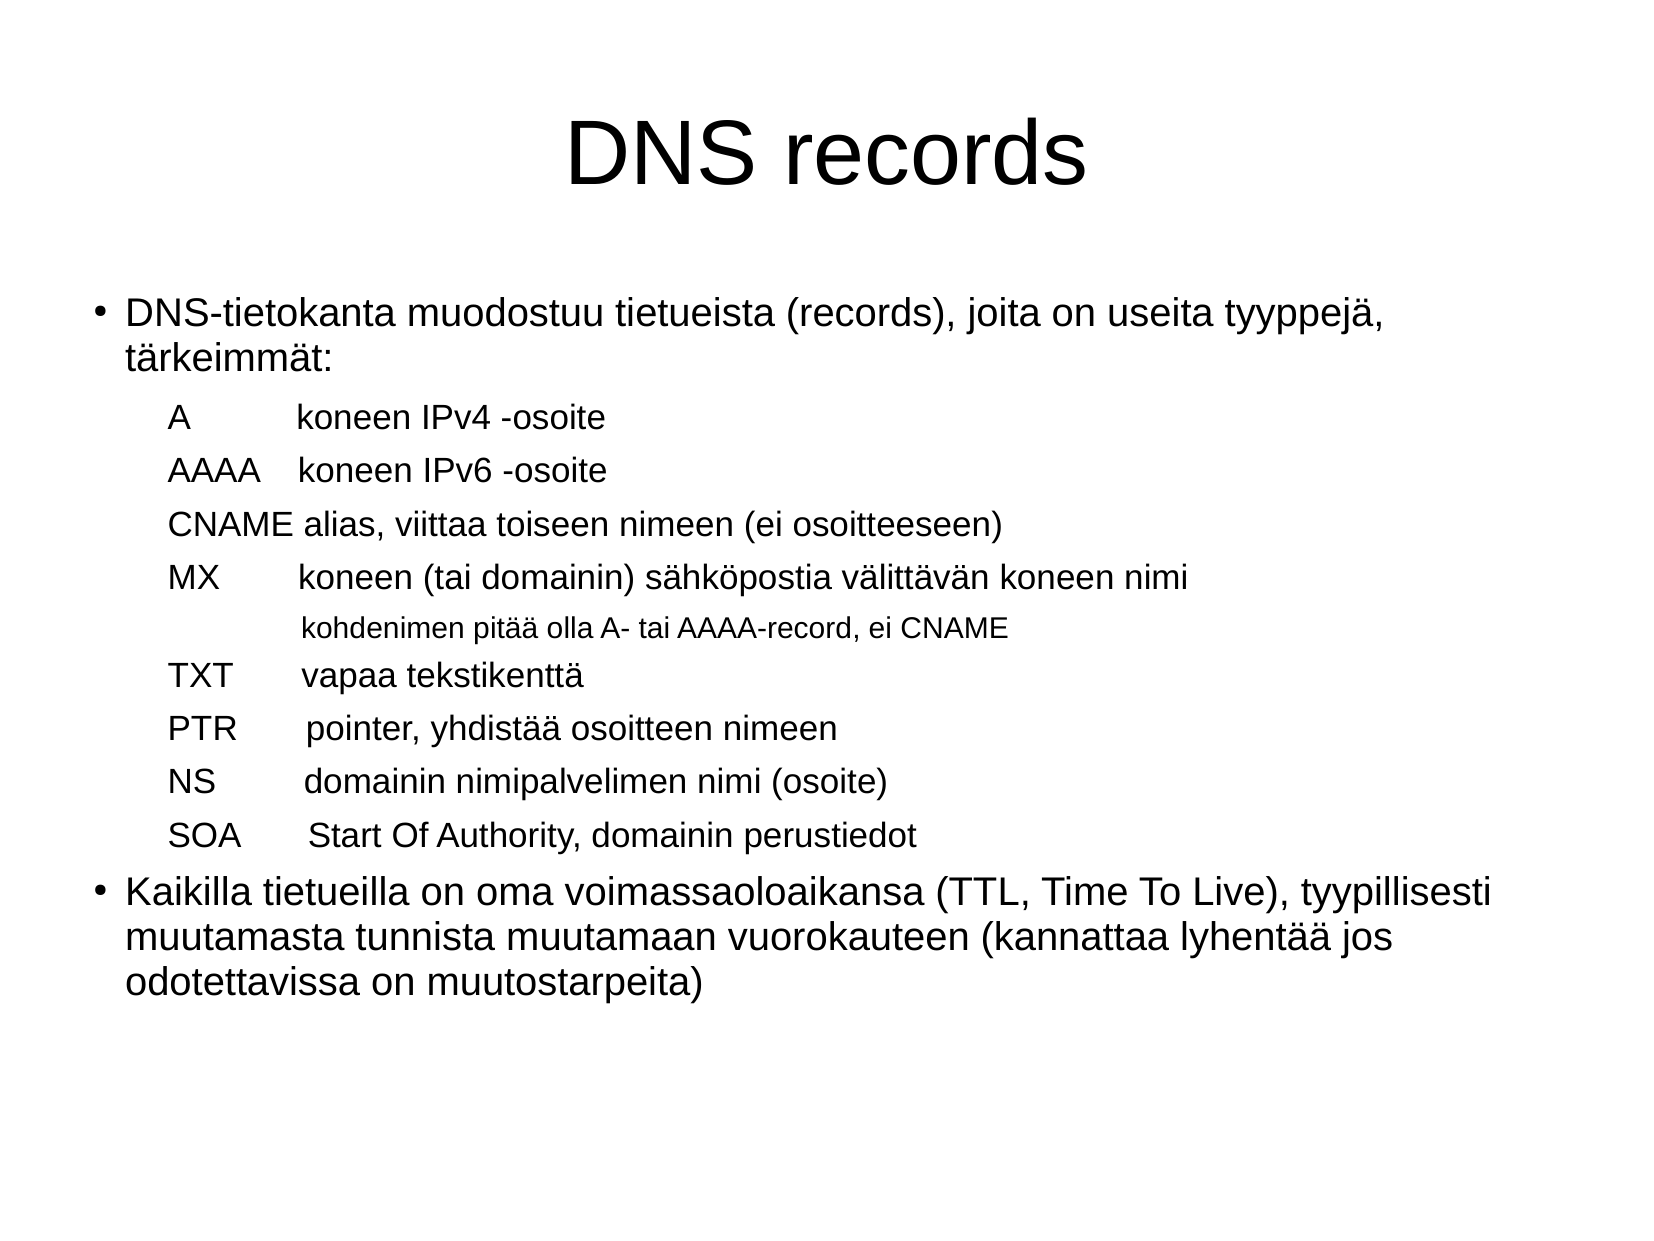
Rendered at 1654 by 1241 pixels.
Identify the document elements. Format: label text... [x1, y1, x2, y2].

list DNS-tietokanta muodostuu tietueista (records), joita on useita tyyppejä, tärkeimmät: A koneen IPv4 -osoite AAAA koneen IPv6 -osoite CNAME alias, viittaa toiseen nimeen (ei osoitteeseen) MX koneen (tai domainin) sähköpostia välittävän koneen nimi kohdenimen pitää olla A- tai AAAA-record, ei CNAME TXT vapaa tekstikenttä PTR pointer, yhdistää osoitteen nimeen NS domainin nimipalvelimen nimi (osoite) SOA Start Of Authority, domainin perustiedot Kaikilla tietueilla on oma voimassaoloaikansa (TTL, Time To Live), tyypillisesti muutamasta tunnista muutamaan vuorokauteen (kannattaa lyhentää jos odotettavissa on muutostarpeita) [82, 290, 1571, 1010]
title DNS records [82, 49, 1571, 257]
